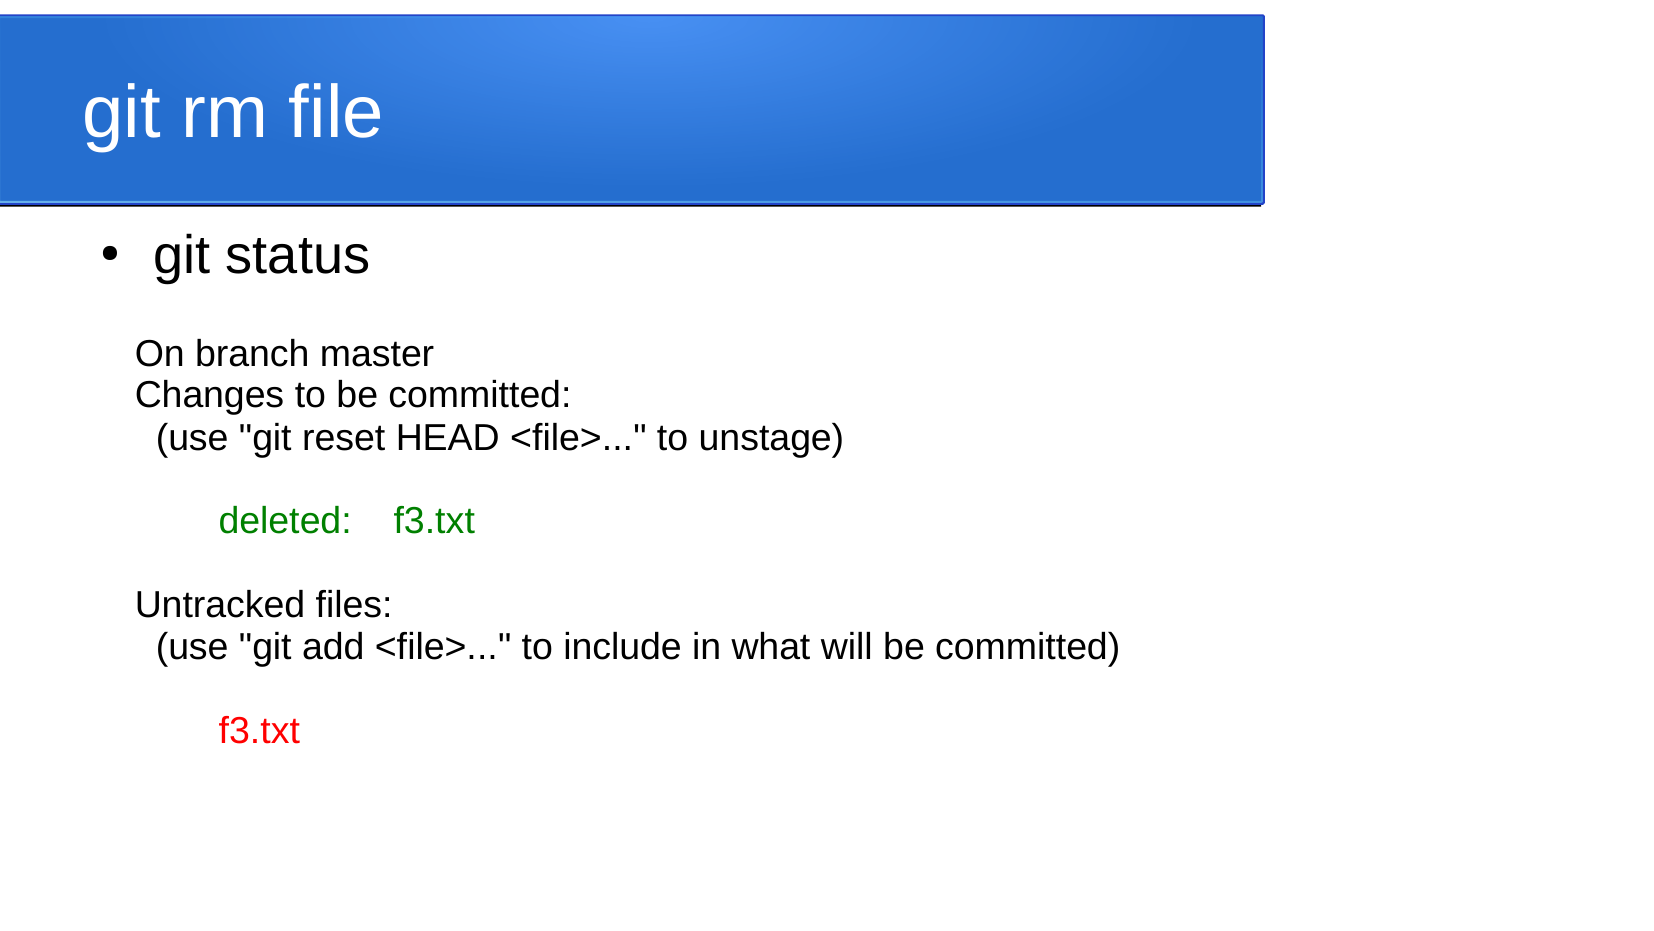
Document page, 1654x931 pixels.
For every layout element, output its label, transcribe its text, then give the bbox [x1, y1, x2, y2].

title git rm file [82, 35, 1235, 189]
text_box On branch master Changes to be committed: (use "git reset HEAD <file>..." to unstage) deleted: f3.txt Untracked files: (use "git add <file>..." to include in what will be committed) f3.txt [120, 324, 1471, 928]
list git status [82, 224, 1571, 764]
